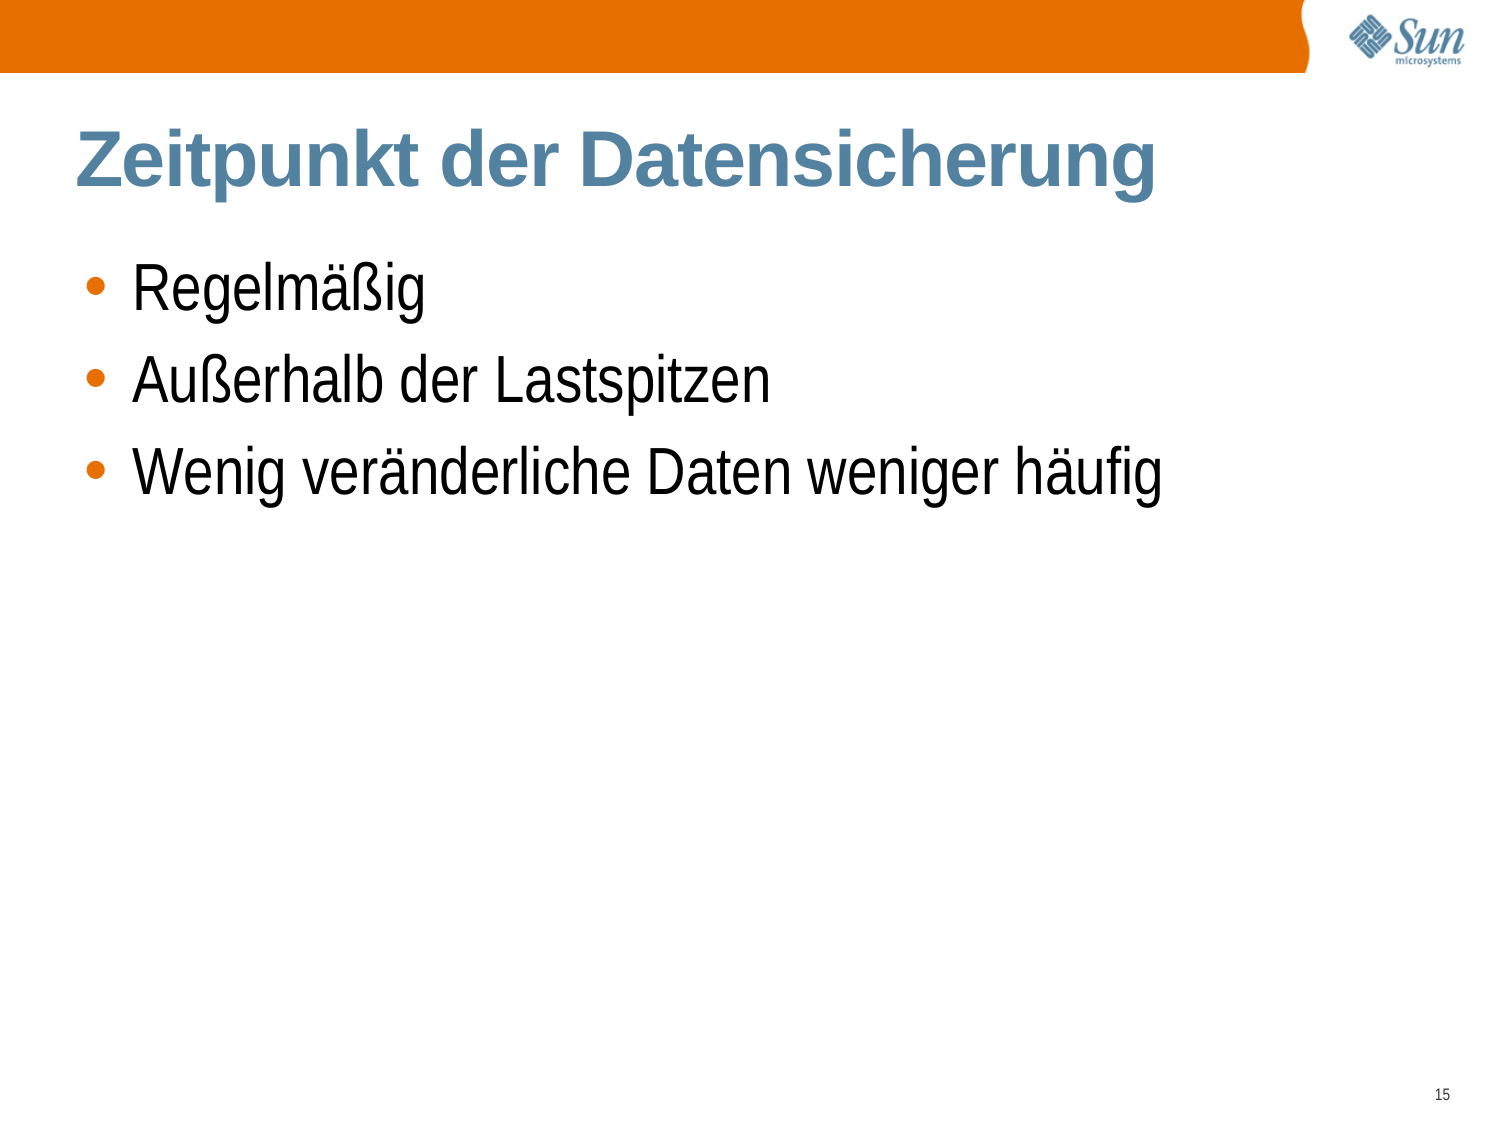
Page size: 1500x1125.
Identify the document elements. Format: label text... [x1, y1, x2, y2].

picture [0, 0, 1500, 73]
list Regelmäßig Außerhalb der Lastspitzen Wenig veränderliche Daten weniger häufig [64, 258, 1401, 1047]
title Zeitpunkt der Datensicherung [75, 123, 1437, 227]
